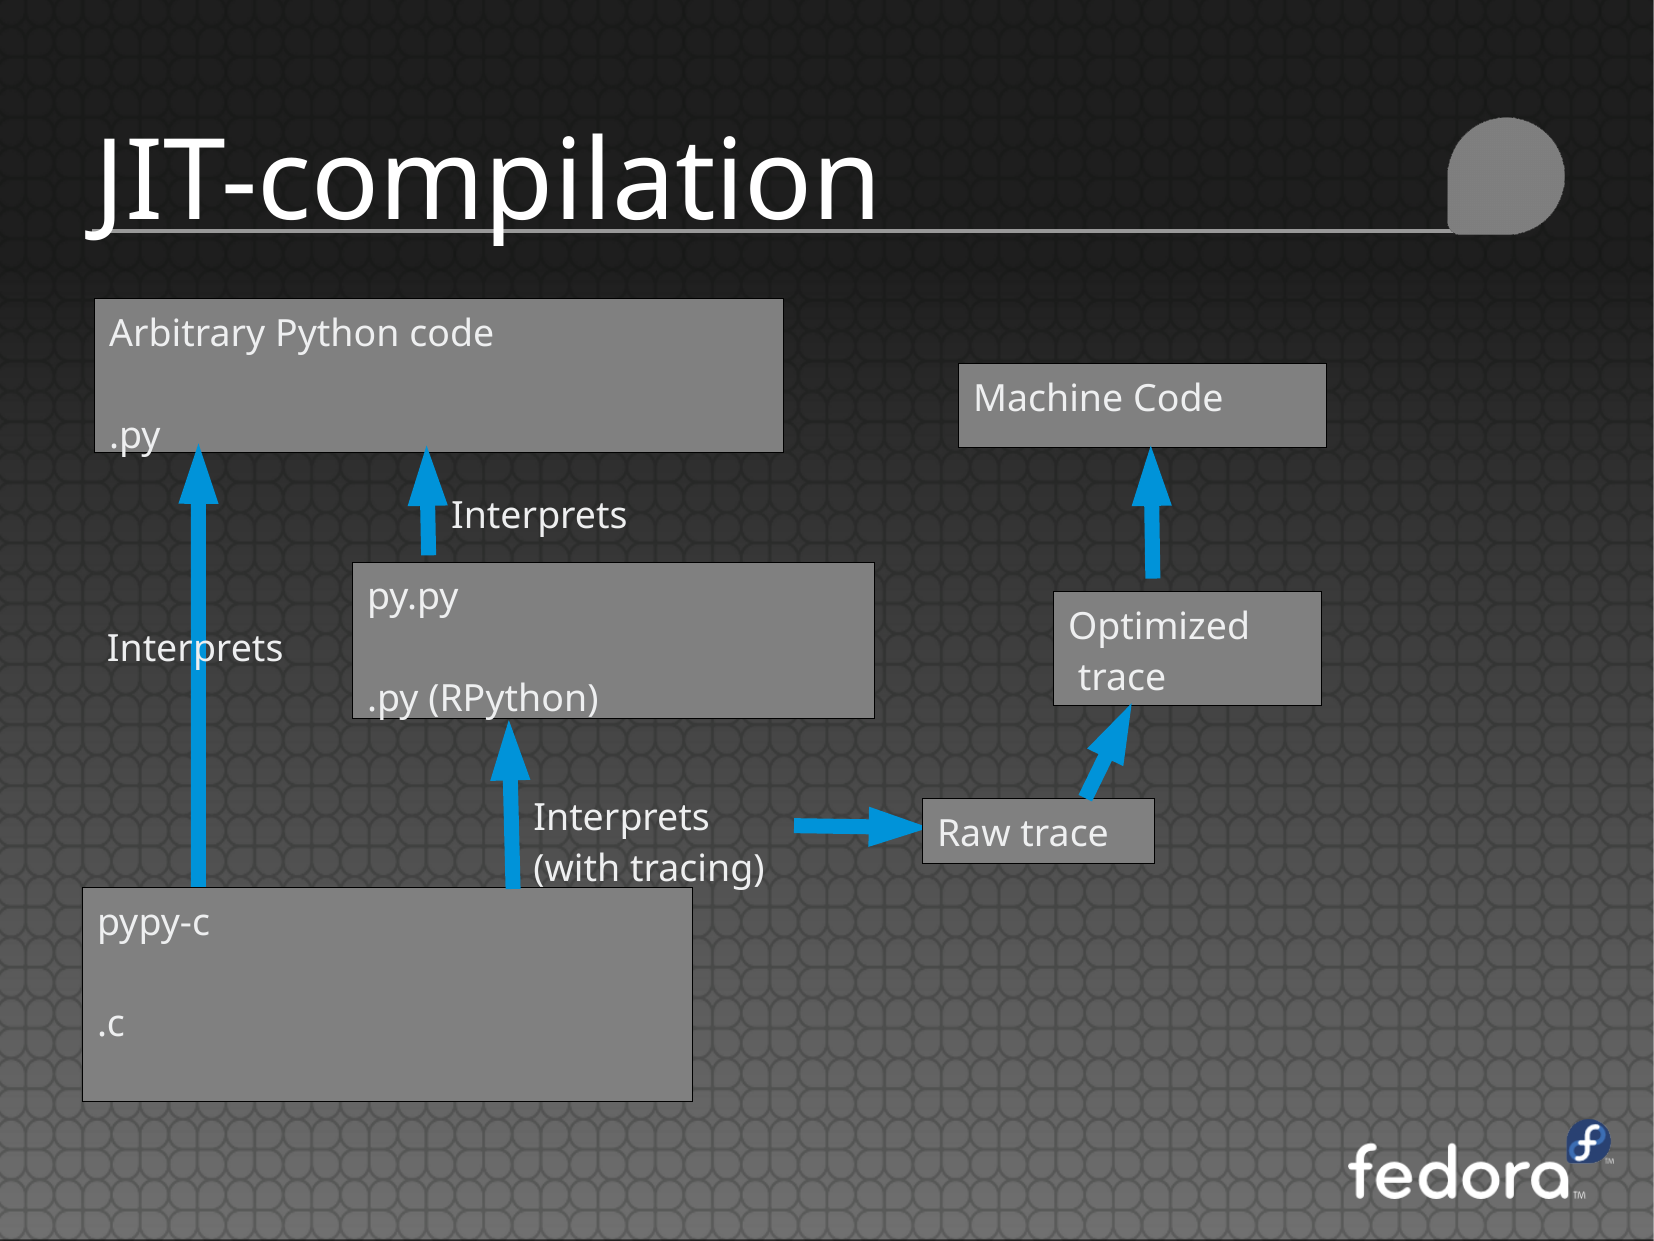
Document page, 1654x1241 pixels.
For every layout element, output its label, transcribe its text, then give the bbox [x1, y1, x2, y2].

text_box Interprets [436, 480, 655, 540]
picture [0, 0, 1654, 1241]
text_box py.py .py (RPython) [352, 562, 875, 719]
text_box Interprets (with tracing) [518, 782, 803, 885]
title JIT-compilation [94, 107, 1426, 244]
text_box pypy-c .c [82, 887, 693, 1102]
text_box Raw trace [922, 798, 1155, 864]
text_box Arbitrary Python code .py [94, 298, 784, 453]
text_box Optimized trace [1053, 591, 1322, 706]
text_box Interprets [92, 613, 311, 673]
text_box Machine Code [958, 363, 1327, 448]
